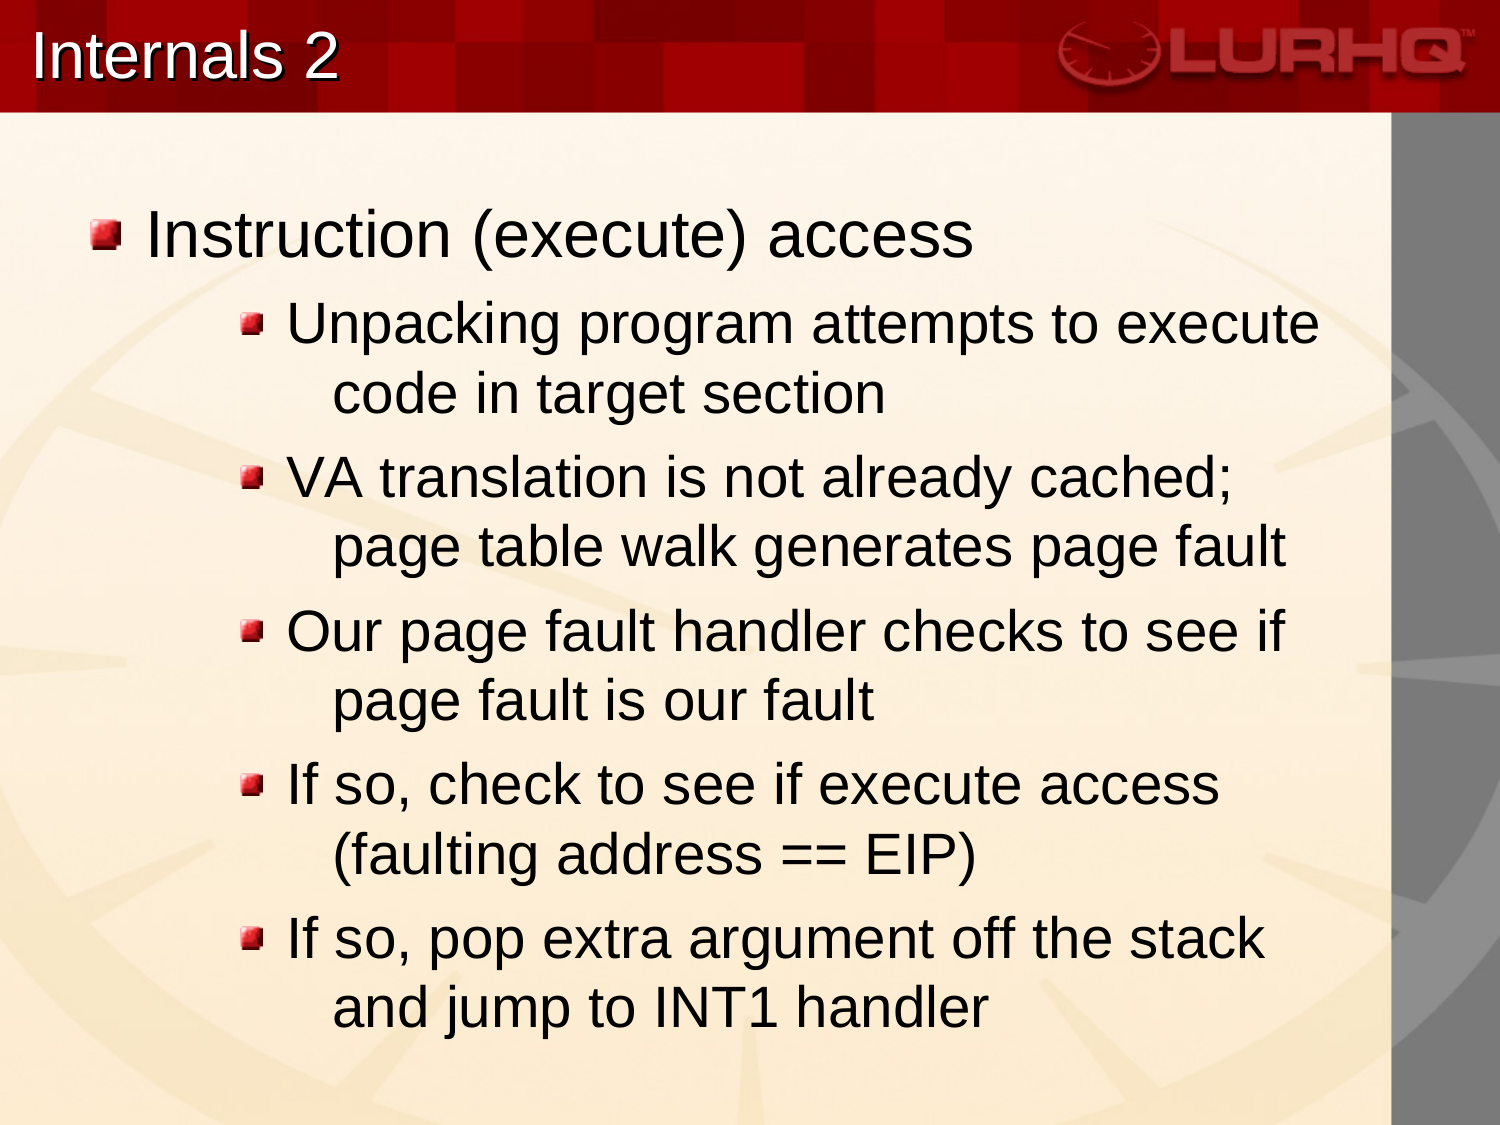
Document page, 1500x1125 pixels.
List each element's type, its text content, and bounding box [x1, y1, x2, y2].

list Instruction (execute) access Unpacking program attempts to execute code in target section VA translation is not already cached; page table walk generates page fault Our page fault handler checks to see if page fault is our fault If so, check to see if execute access (faulting address == EIP) If so, pop extra argument off the stack and jump to INT1 handler [90, 191, 1336, 1036]
picture [0, 0, 1500, 1125]
title Internals 2 [30, 0, 1350, 106]
